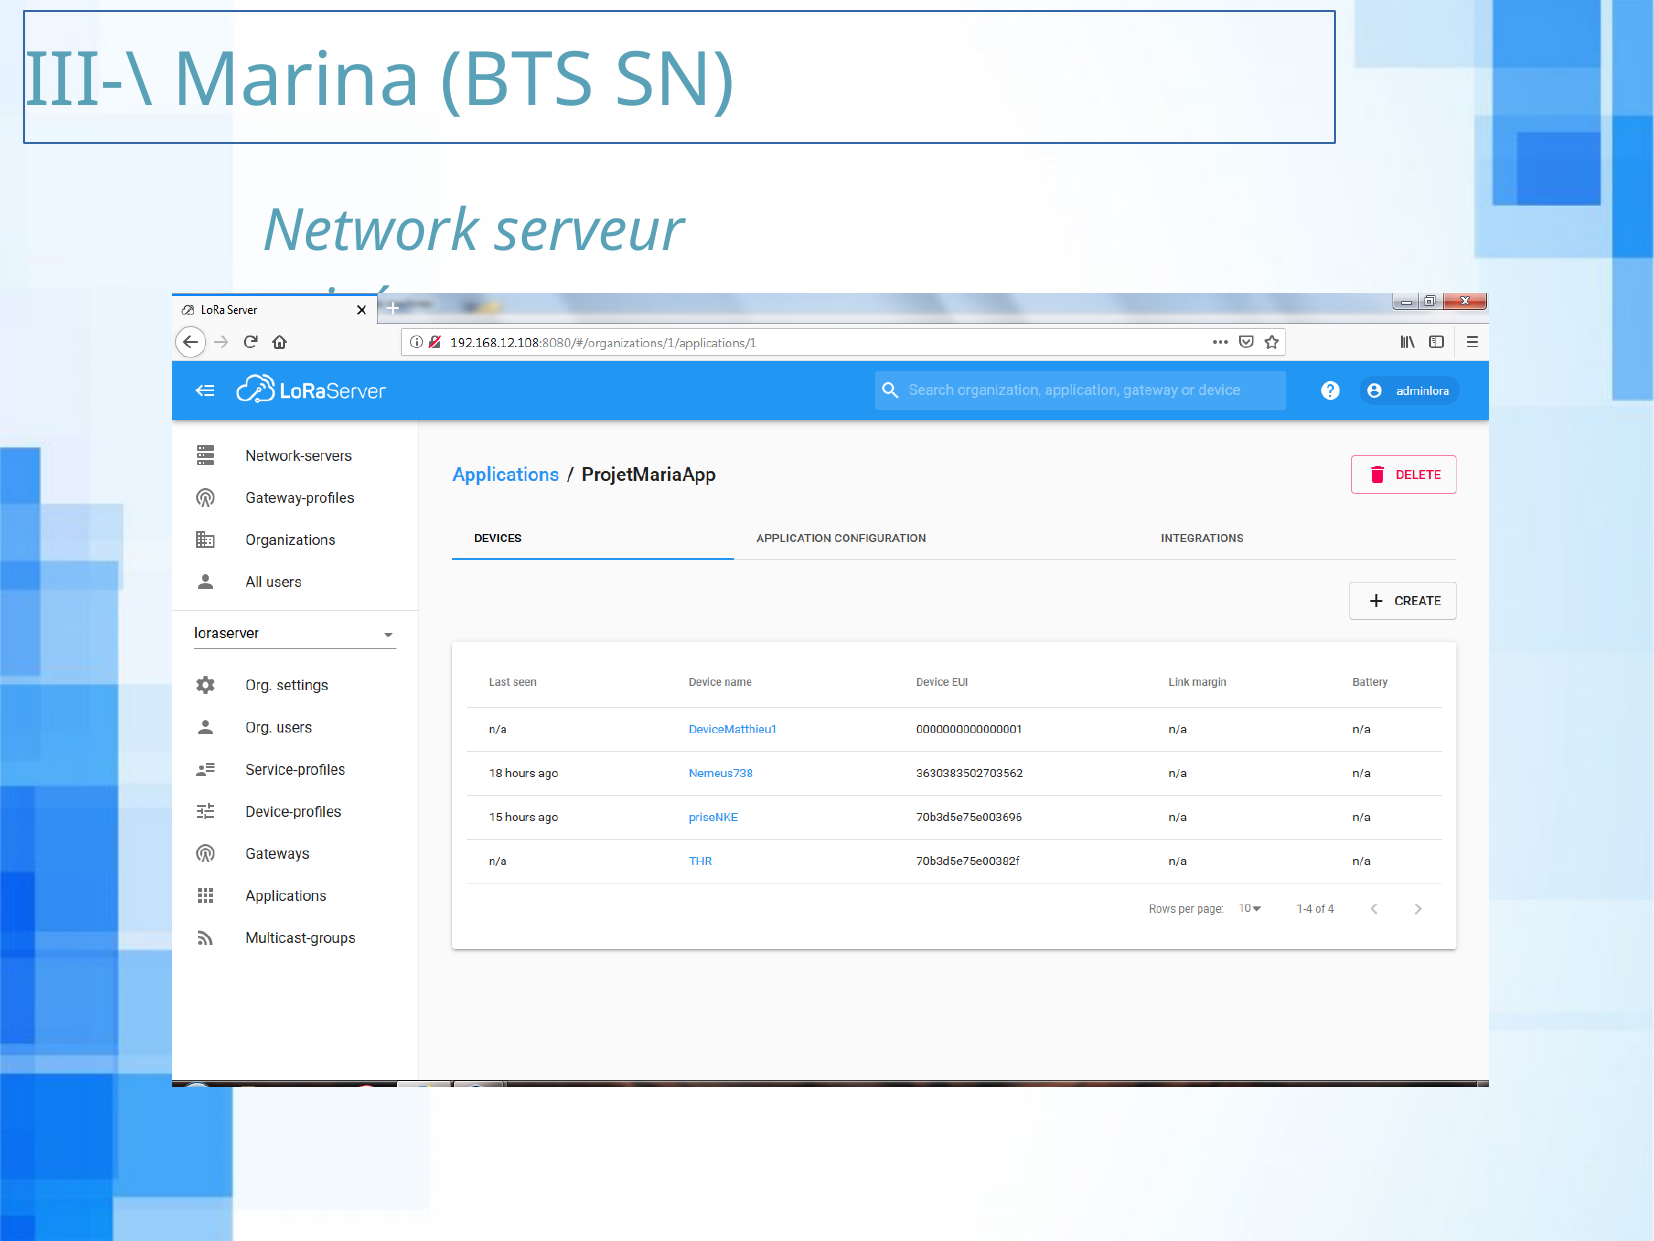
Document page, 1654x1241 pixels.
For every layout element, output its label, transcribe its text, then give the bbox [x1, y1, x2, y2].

text_box Network serveur privé [248, 181, 799, 293]
picture [0, 0, 1654, 1241]
title III-\ Marina (BTS SN) [23, 10, 1335, 143]
